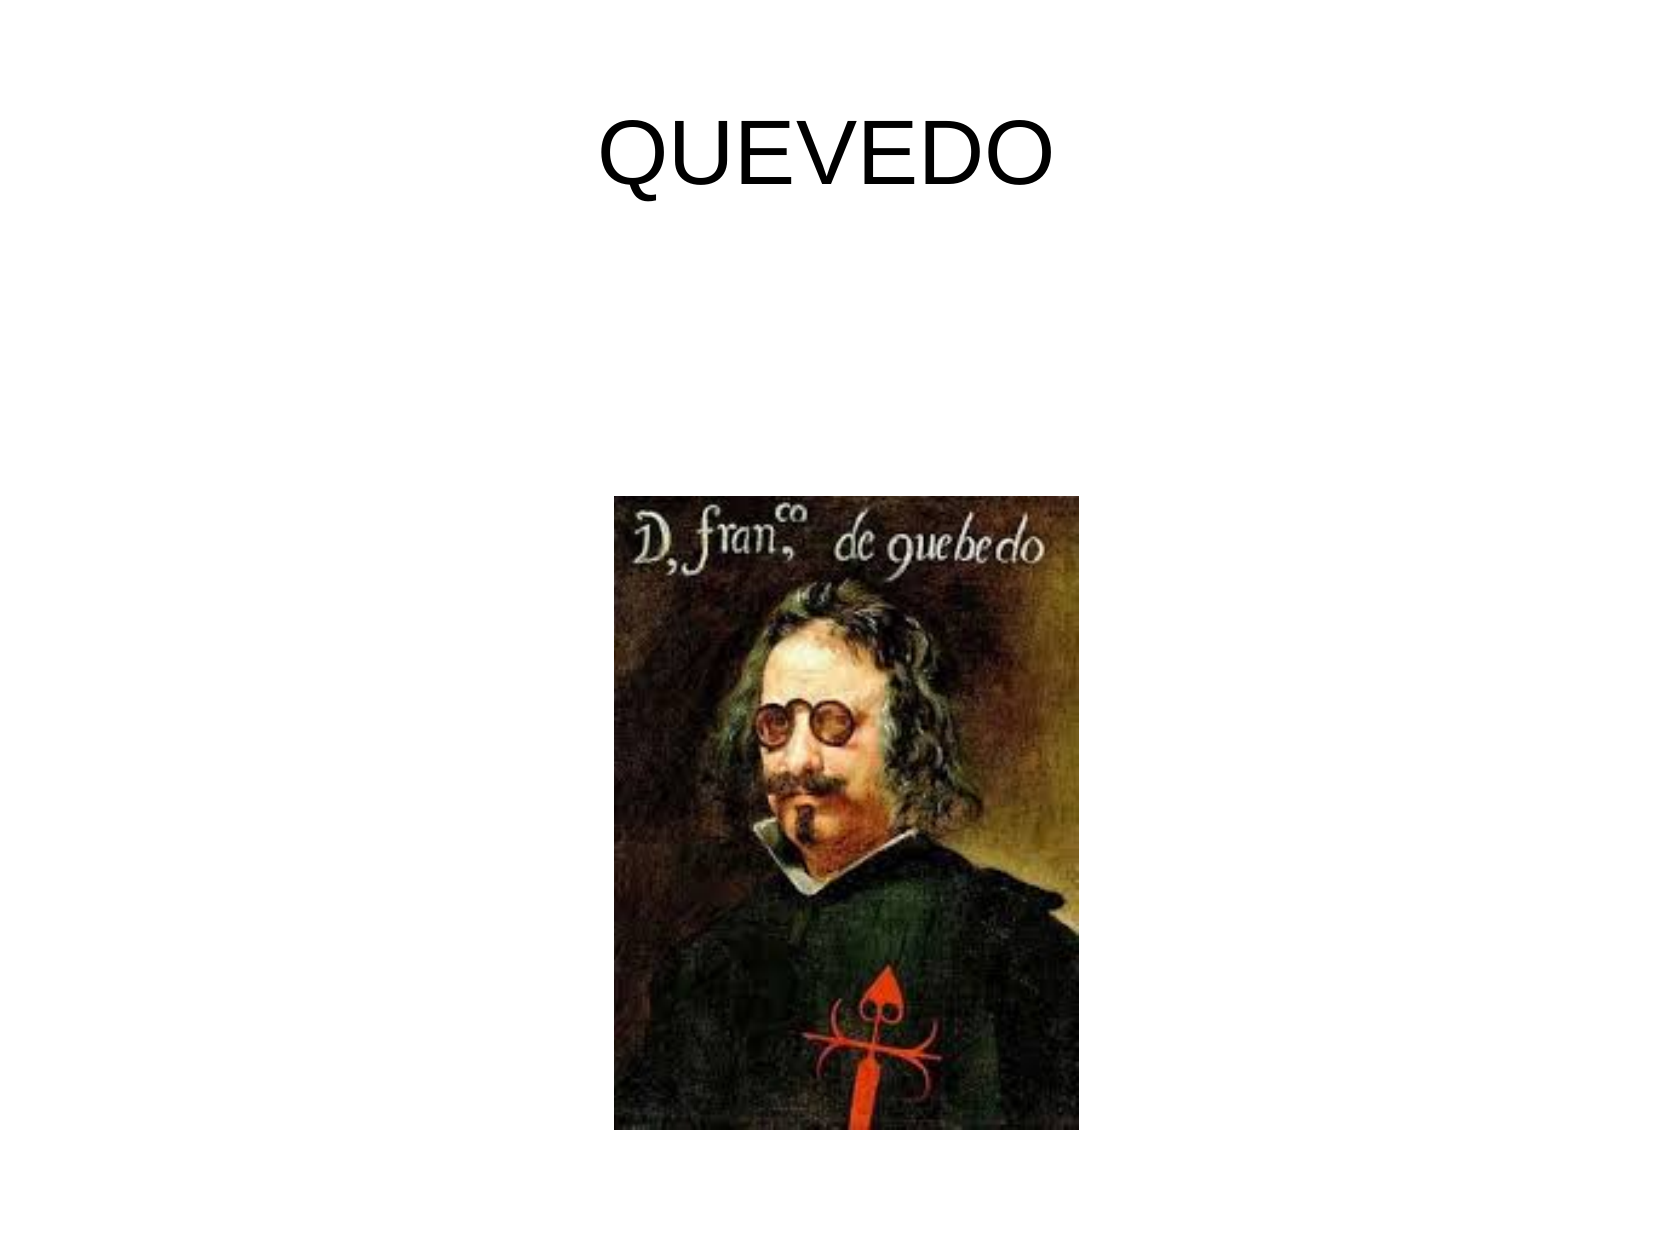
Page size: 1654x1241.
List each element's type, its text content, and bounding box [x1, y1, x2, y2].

picture [614, 496, 1079, 1130]
title QUEVEDO [82, 49, 1571, 257]
